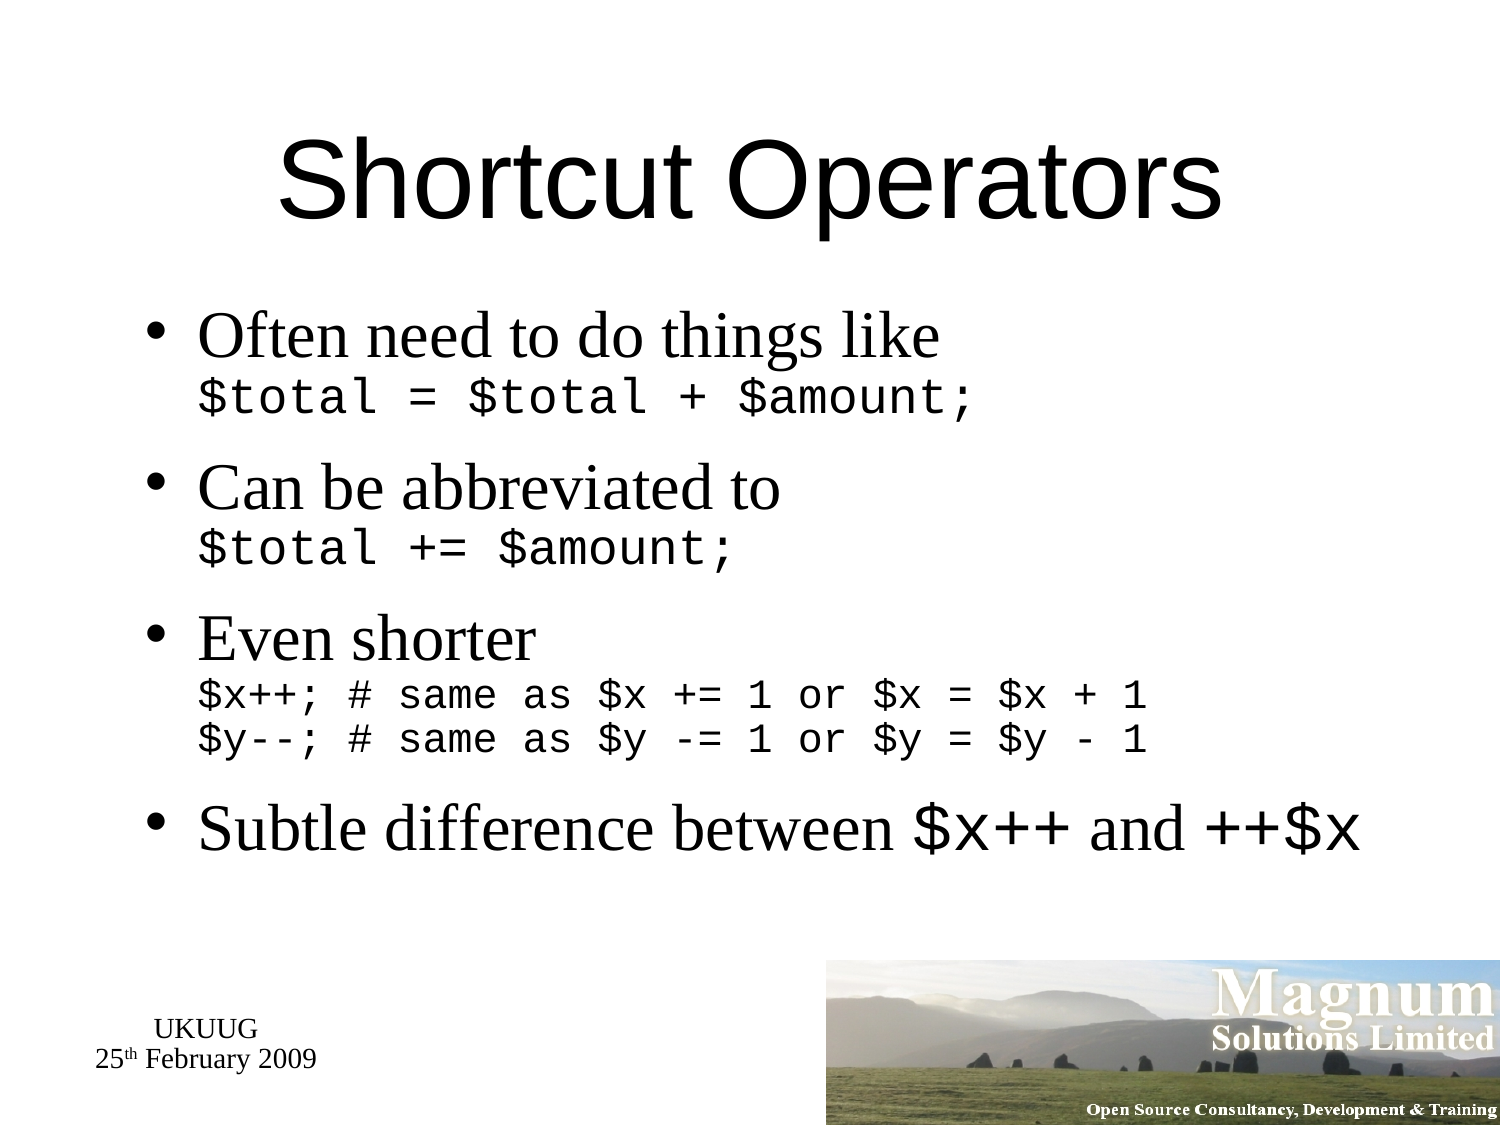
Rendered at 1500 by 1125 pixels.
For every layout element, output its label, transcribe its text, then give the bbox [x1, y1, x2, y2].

picture [826, 960, 1500, 1125]
list Often need to do things like $total = $total + $amount; Can be abbreviated to $total += $amount; Even shorter $x++; # same as $x += 1 or $x = $x + 1 $y--; # same as $y -= 1 or $y = $y - 1 Subtle difference between $x++ and ++$x [112, 295, 1388, 1013]
title Shortcut Operators [112, 62, 1388, 250]
